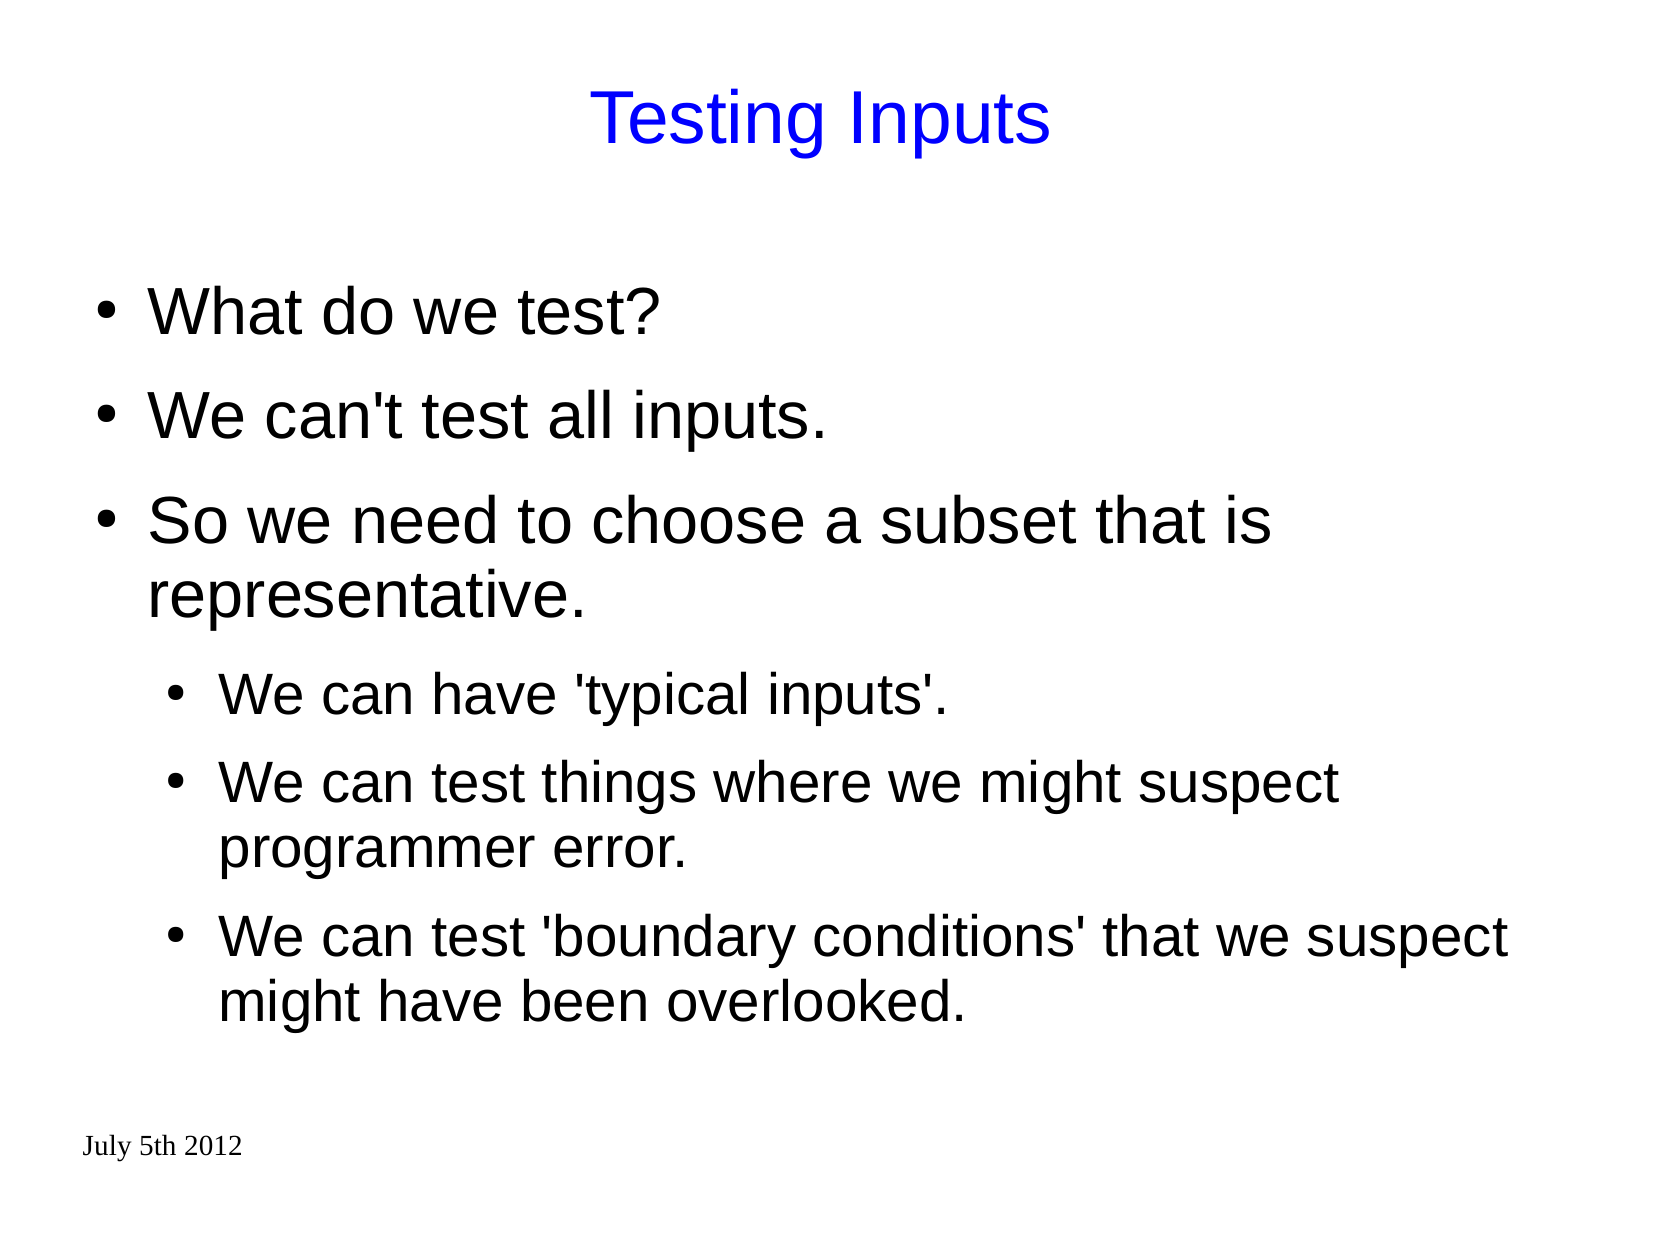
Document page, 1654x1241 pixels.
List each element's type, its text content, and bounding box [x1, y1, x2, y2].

title Testing Inputs [76, 58, 1565, 178]
list What do we test? We can't test all inputs. So we need to choose a subset that is representative. We can have 'typical inputs'. We can test things where we might suspect programmer error. We can test 'boundary conditions' that we suspect might have been overlooked. [76, 274, 1566, 1132]
